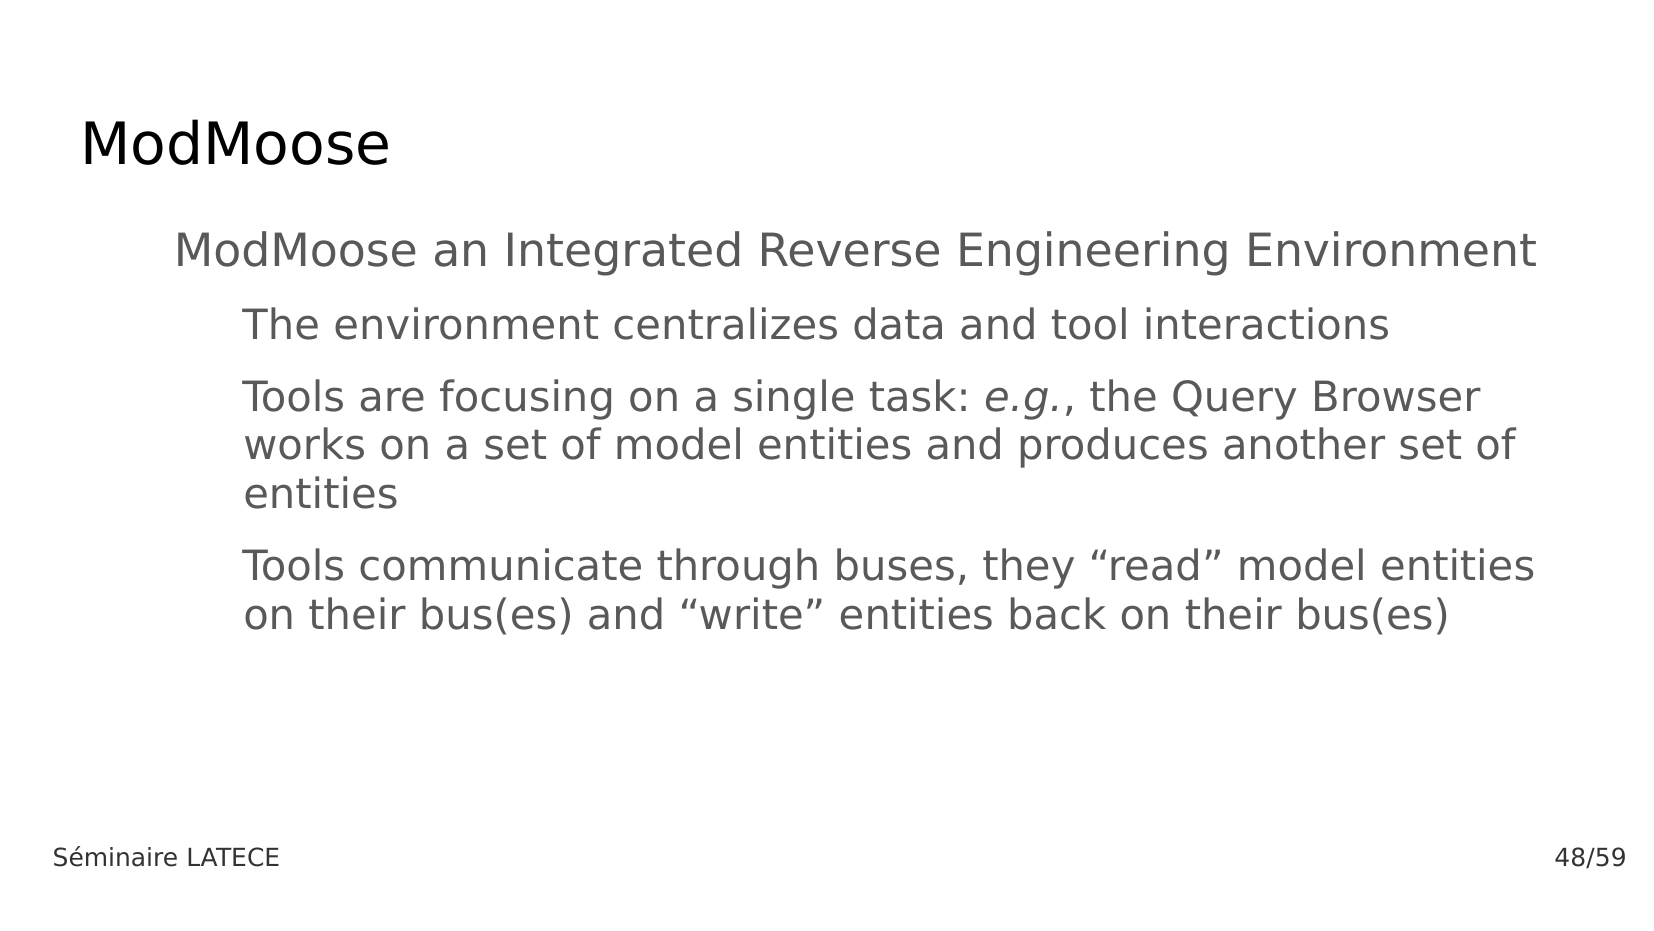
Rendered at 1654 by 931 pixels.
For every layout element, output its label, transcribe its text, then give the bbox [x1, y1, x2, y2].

list ModMoose an Integrated Reverse Engineering Environment The environment centralizes data and tool interactions Tools are focusing on a single task: e.g., the Query Browser works on a set of model entities and produces another set of entities Tools communicate through buses, they “read” model entities on their bus(es) and “write” entities back on their bus(es) [157, 223, 1578, 797]
title ModMoose [80, 97, 1479, 192]
